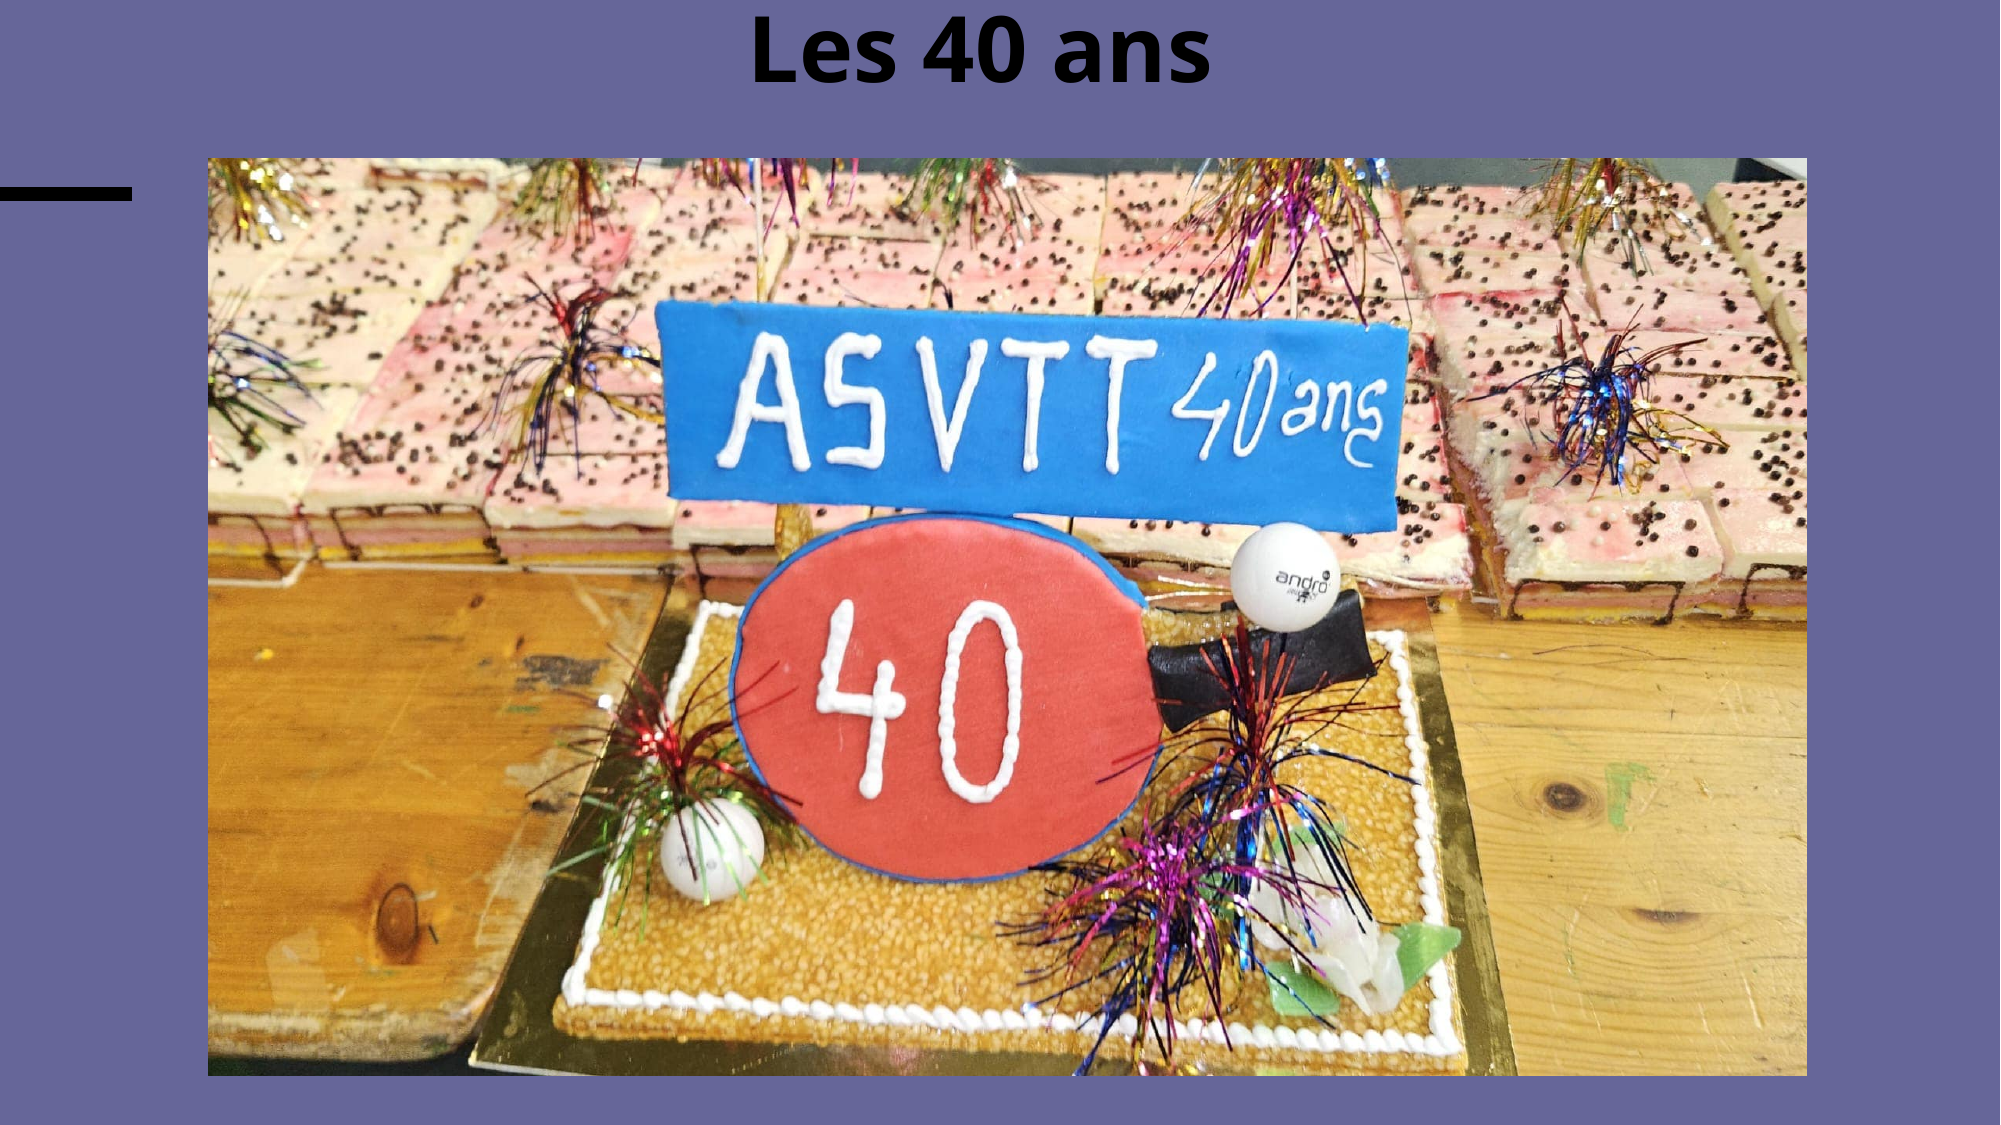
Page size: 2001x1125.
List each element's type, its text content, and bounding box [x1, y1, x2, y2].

picture [208, 158, 1807, 1076]
title Les 40 ans [178, 0, 1807, 213]
